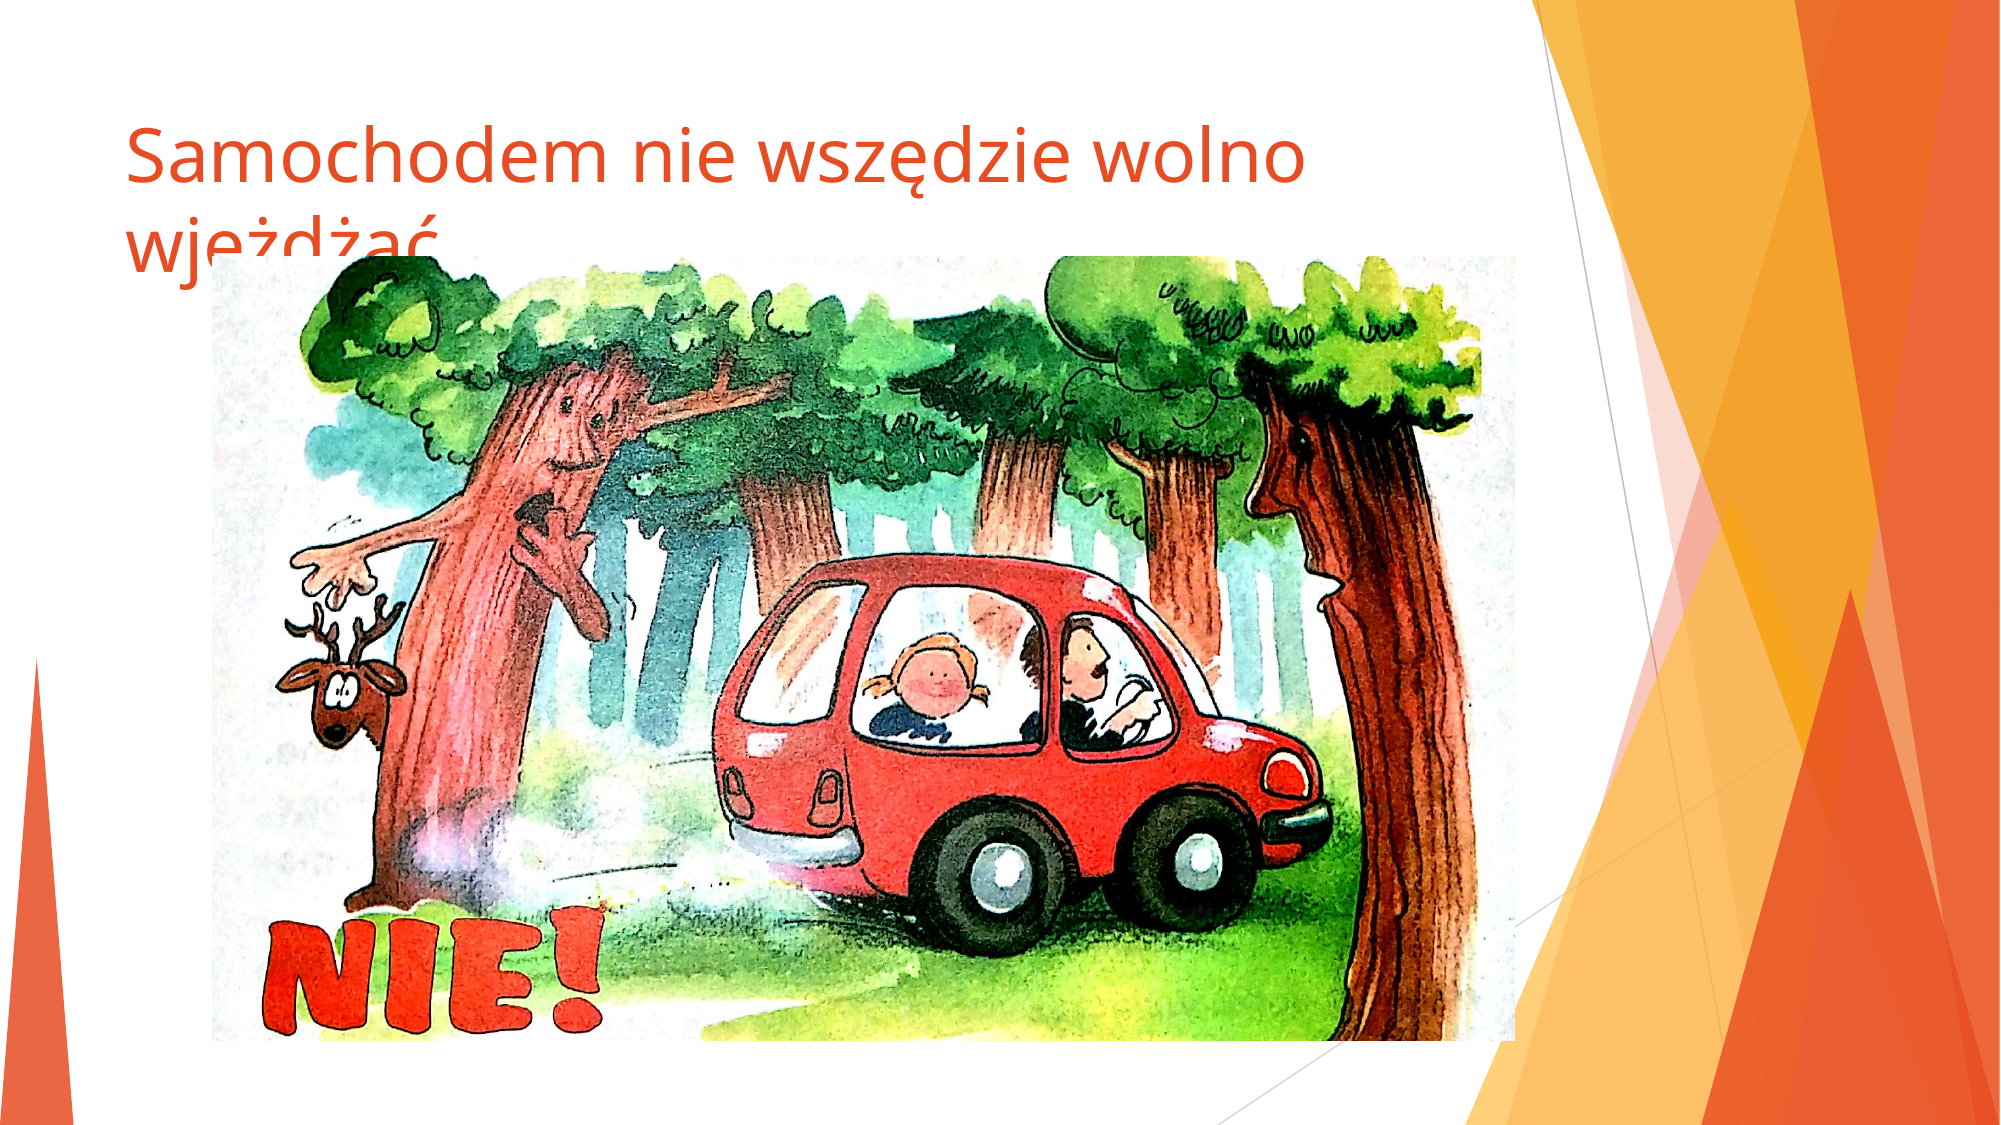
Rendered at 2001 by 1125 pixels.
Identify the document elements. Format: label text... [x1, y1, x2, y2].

picture [212, 256, 1515, 1041]
title Samochodem nie wszędzie wolno wjeżdżać [111, 99, 1610, 317]
